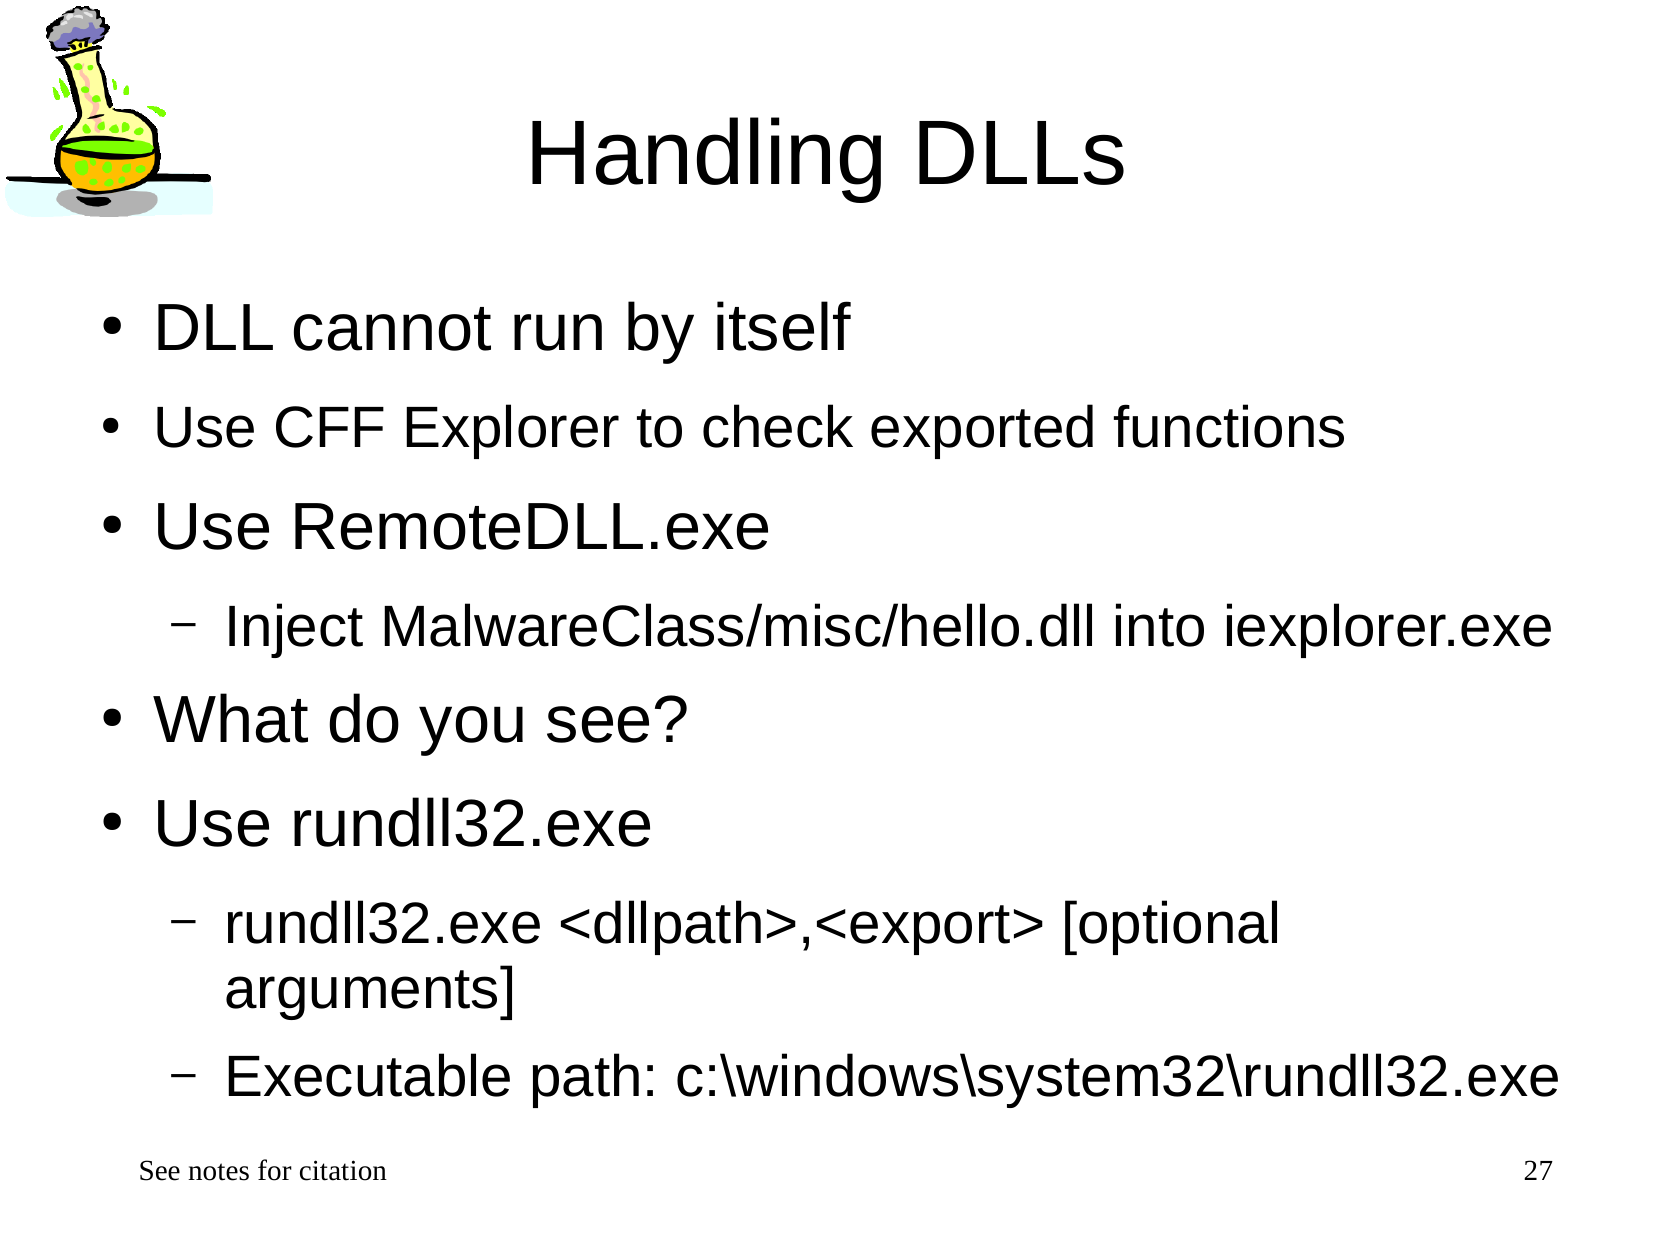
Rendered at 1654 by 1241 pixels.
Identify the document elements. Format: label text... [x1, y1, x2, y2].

title Handling DLLs [82, 49, 1571, 257]
list DLL cannot run by itself Use CFF Explorer to check exported functions Use RemoteDLL.exe Inject MalwareClass/misc/hello.dll into iexplorer.exe What do you see? Use rundll32.exe rundll32.exe <dllpath>,<export> [optional arguments] Executable path: c:\windows\system32\rundll32.exe [82, 290, 1576, 1186]
picture [5, 6, 213, 217]
